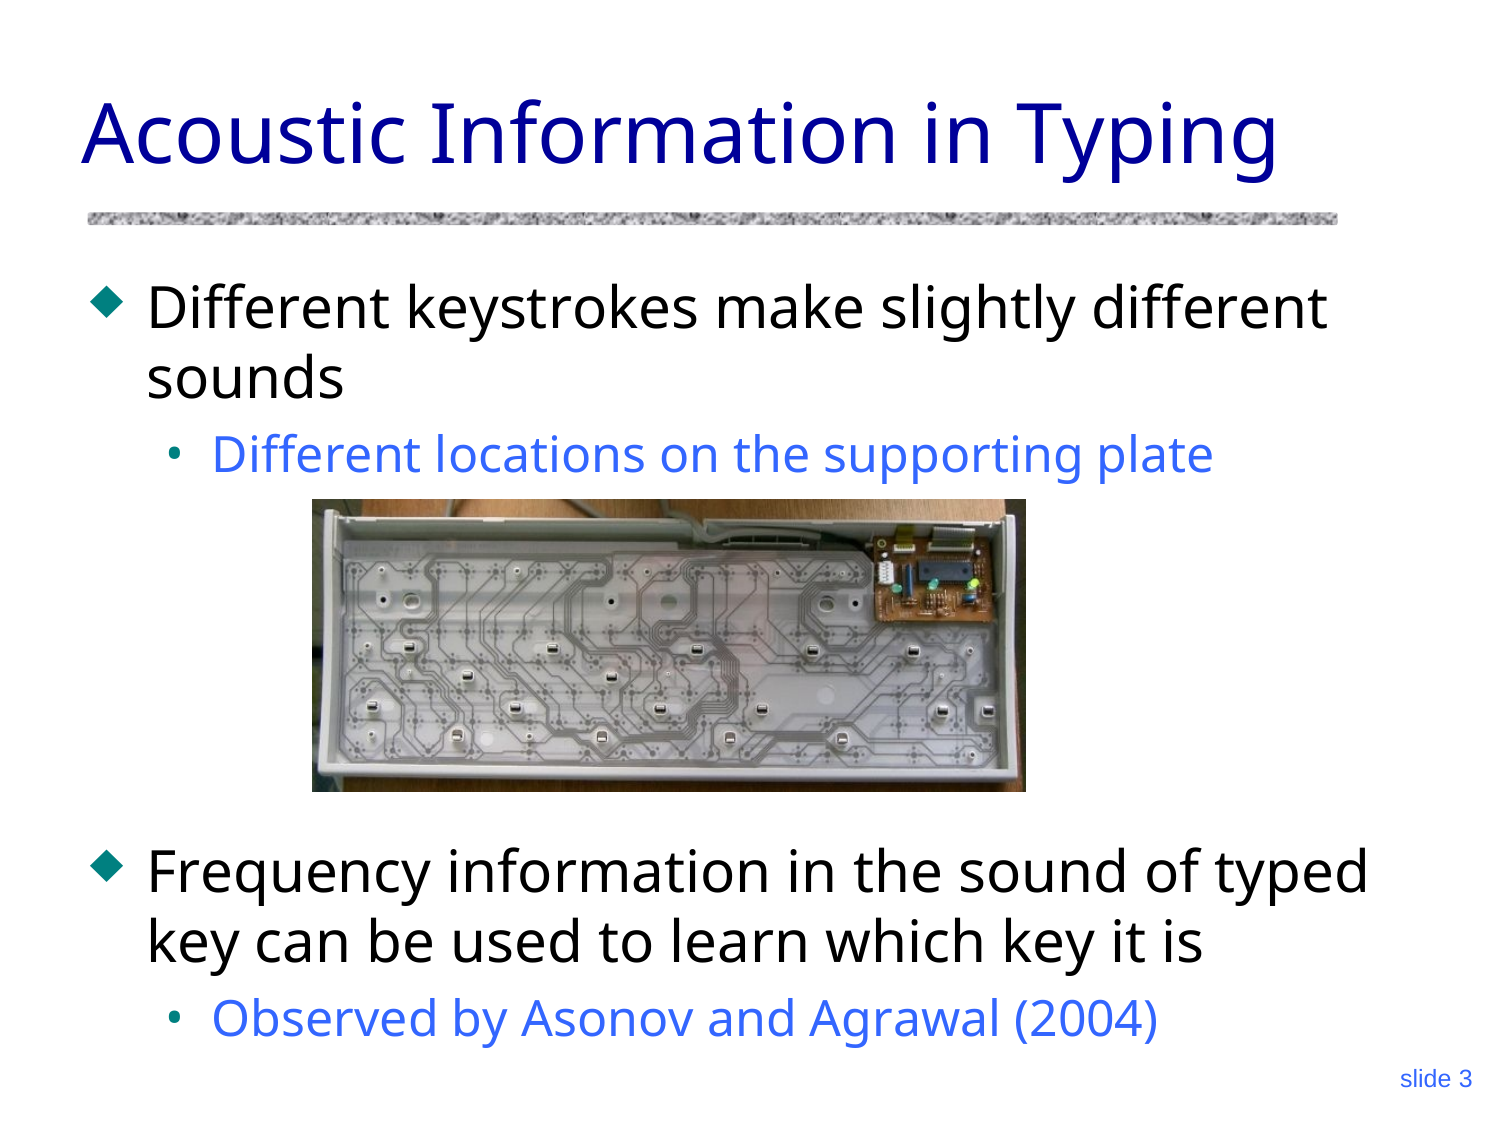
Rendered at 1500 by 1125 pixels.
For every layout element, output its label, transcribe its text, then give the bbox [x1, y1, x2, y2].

picture [87, 212, 1338, 226]
picture [312, 499, 1026, 792]
text_box slide <number> [1174, 1025, 1488, 1101]
title Acoustic Information in Typing [66, 37, 1342, 188]
list Different keystrokes make slightly different sounds Different locations on the supporting plate Frequency information in the sound of typed key can be used to learn which key it is Observed by Asonov and Agrawal (2004) [74, 262, 1417, 1093]
